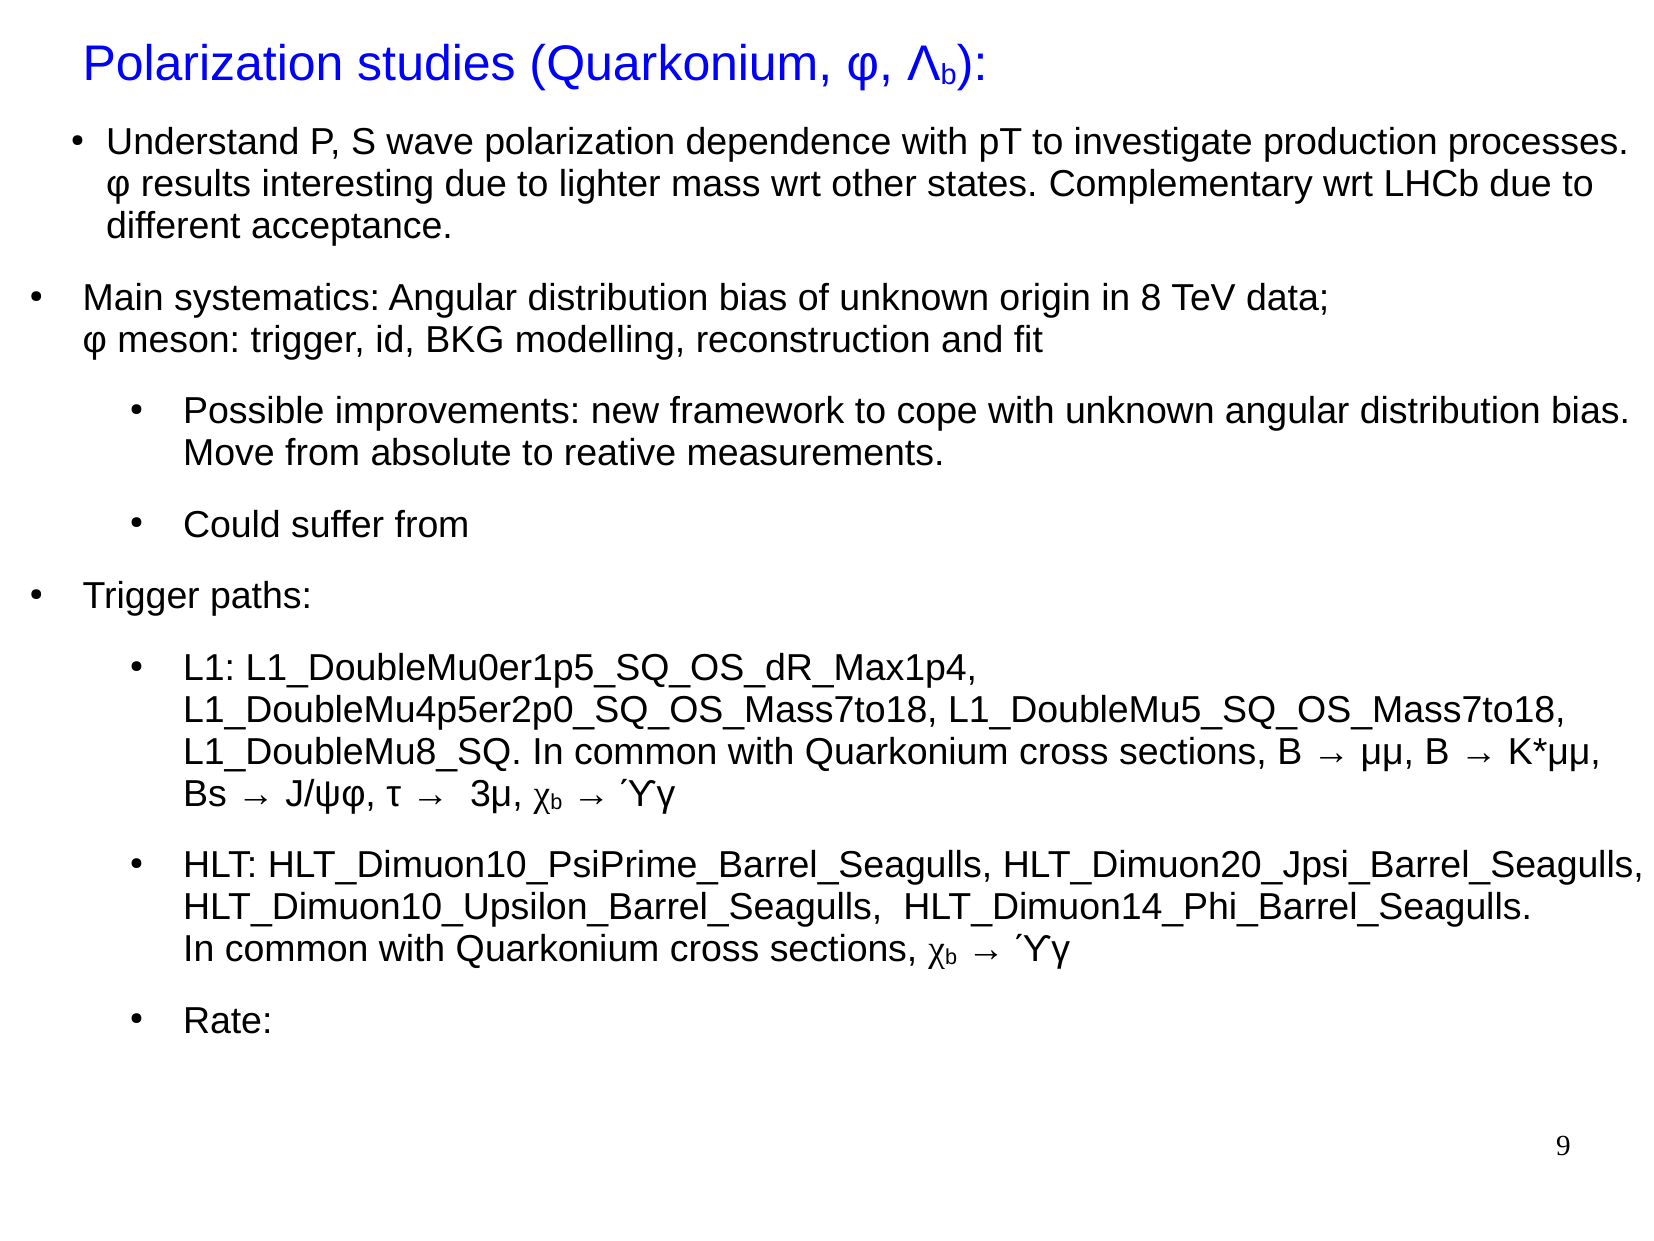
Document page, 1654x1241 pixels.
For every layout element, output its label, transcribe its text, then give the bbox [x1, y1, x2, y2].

list Polarization studies (Quarkonium, φ, Λb): Understand P, S wave polarization dependence with pT to investigate production processes. φ results interesting due to lighter mass wrt other states. Complementary wrt LHCb due to different acceptance. Main systematics: Angular distribution bias of unknown origin in 8 TeV data; φ meson: trigger, id, BKG modelling, reconstruction and fit Possible improvements: new framework to cope with unknown angular distribution bias. Move from absolute to reative measurements. Could suffer from Trigger paths: L1: L1_DoubleMu0er1p5_SQ_OS_dR_Max1p4, L1_DoubleMu4p5er2p0_SQ_OS_Mass7to18, L1_DoubleMu5_SQ_OS_Mass7to18, L1_DoubleMu8_SQ. In common with Quarkonium cross sections, B → μμ, B → K*μμ, Bs → J/ψφ, τ → 3μ, χb → ϓγ HLT: HLT_Dimuon10_PsiPrime_Barrel_Seagulls, HLT_Dimuon20_Jpsi_Barrel_Seagulls, HLT_Dimuon10_Upsilon_Barrel_Seagulls, HLT_Dimuon14_Phi_Barrel_Seagulls. In common with Quarkonium cross sections, χb → ϓγ Rate: [11, 35, 1654, 1154]
